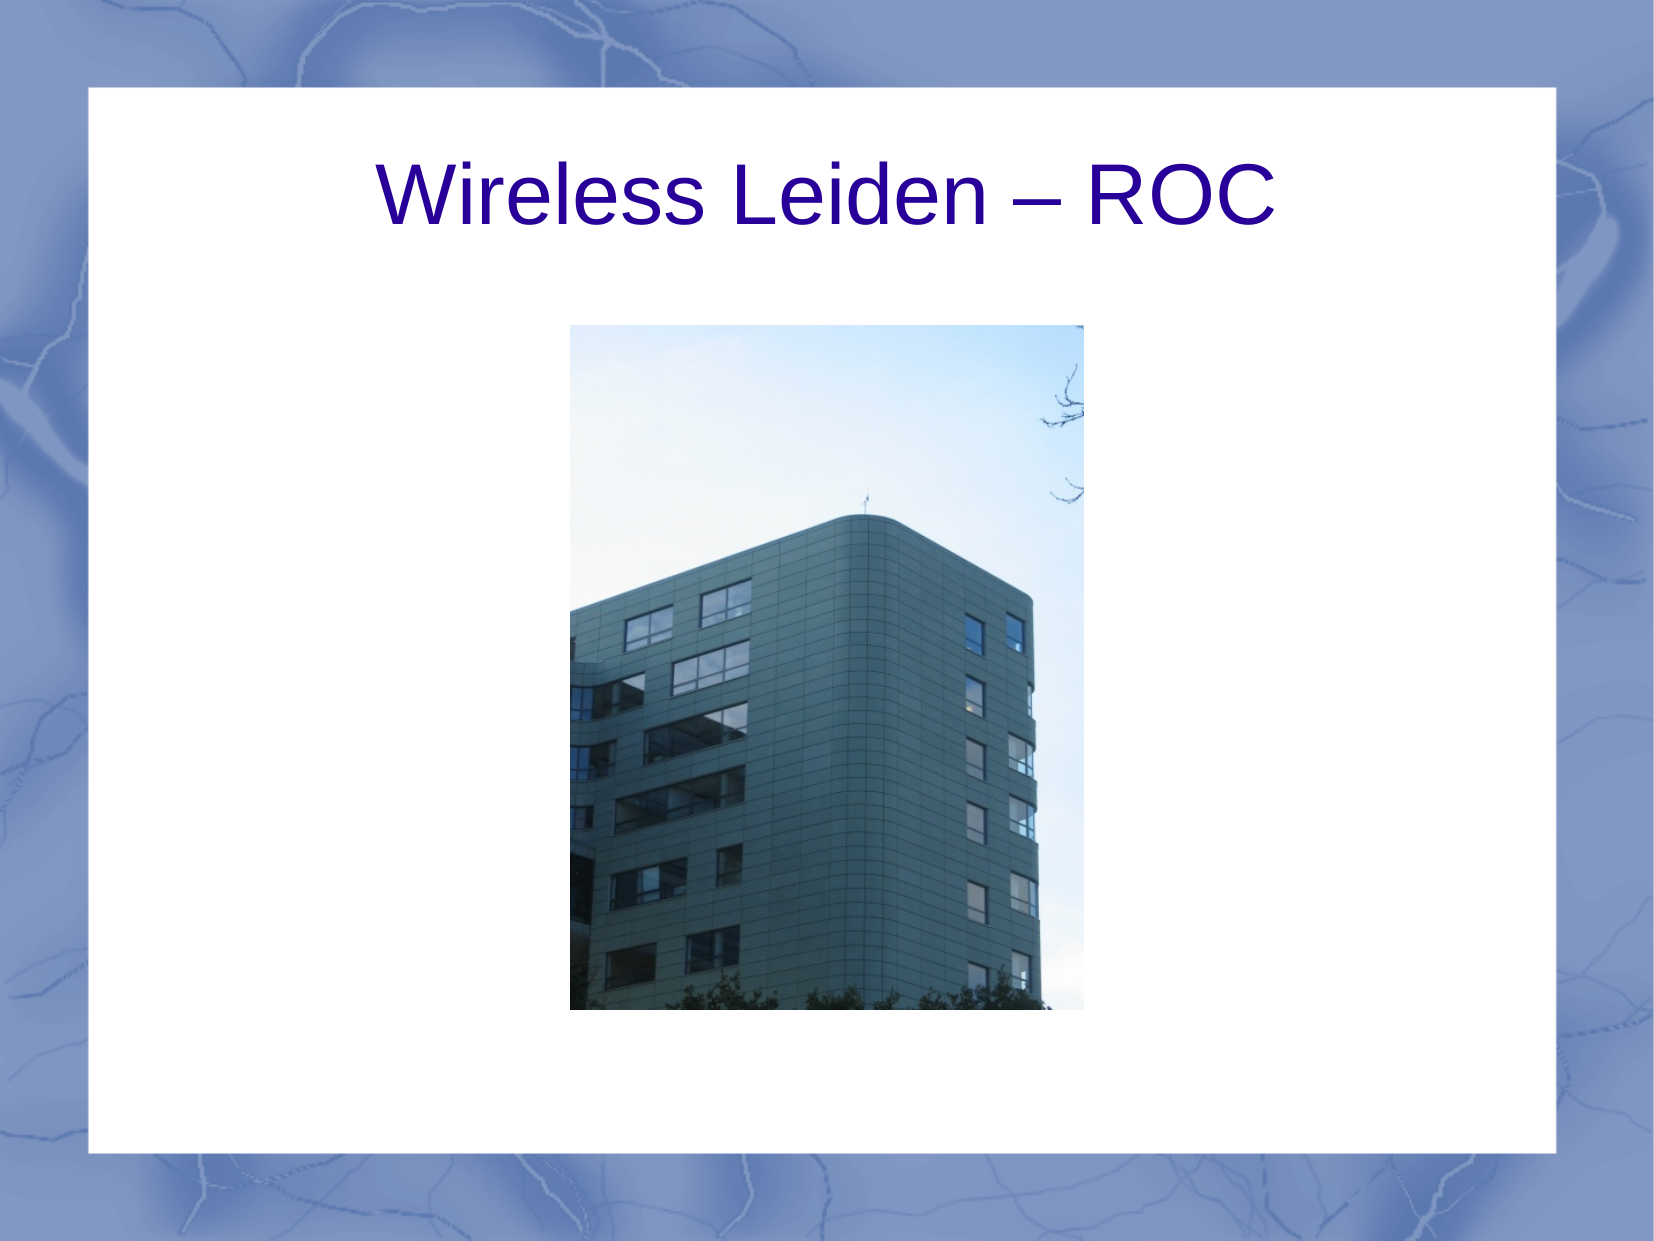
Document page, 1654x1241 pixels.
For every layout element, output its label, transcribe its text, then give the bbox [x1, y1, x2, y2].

title Wireless Leiden – ROC [118, 90, 1536, 298]
picture [0, 0, 1654, 1241]
